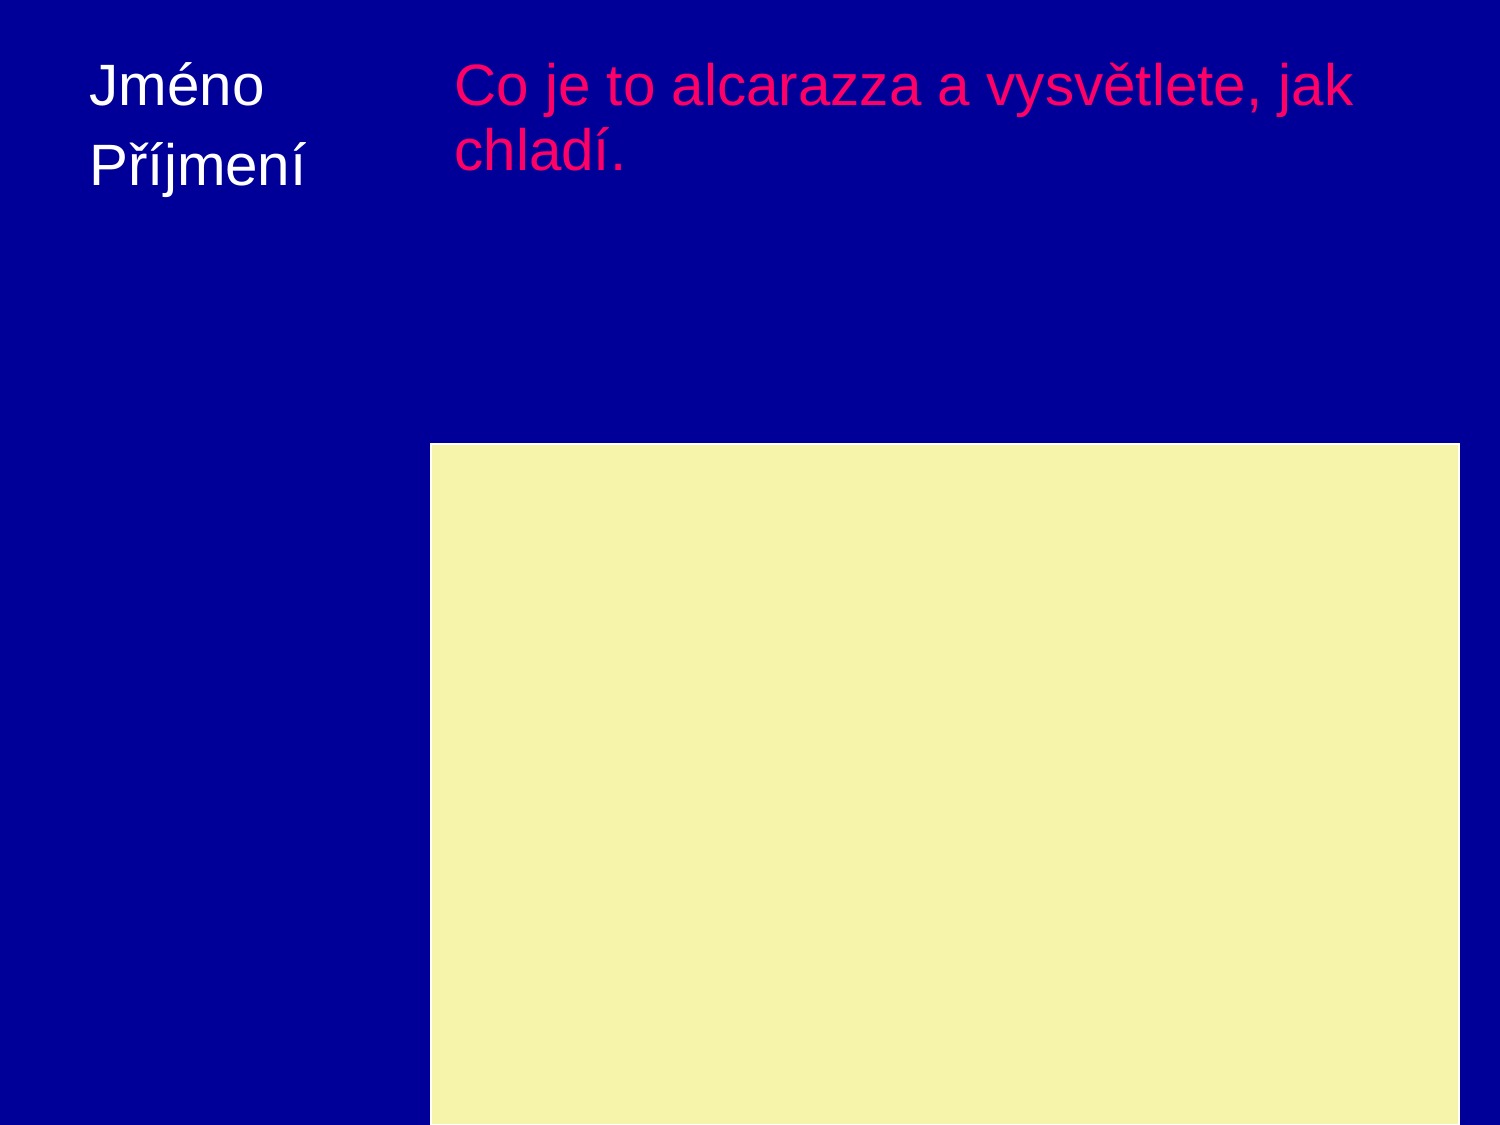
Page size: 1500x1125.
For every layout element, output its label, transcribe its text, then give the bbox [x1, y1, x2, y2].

text_box Co je to alcarazza a vysvětlete, jak chladí. [440, 45, 1459, 444]
text_box Jméno Příjmení [75, 45, 440, 525]
text_box [430, 444, 1459, 1125]
